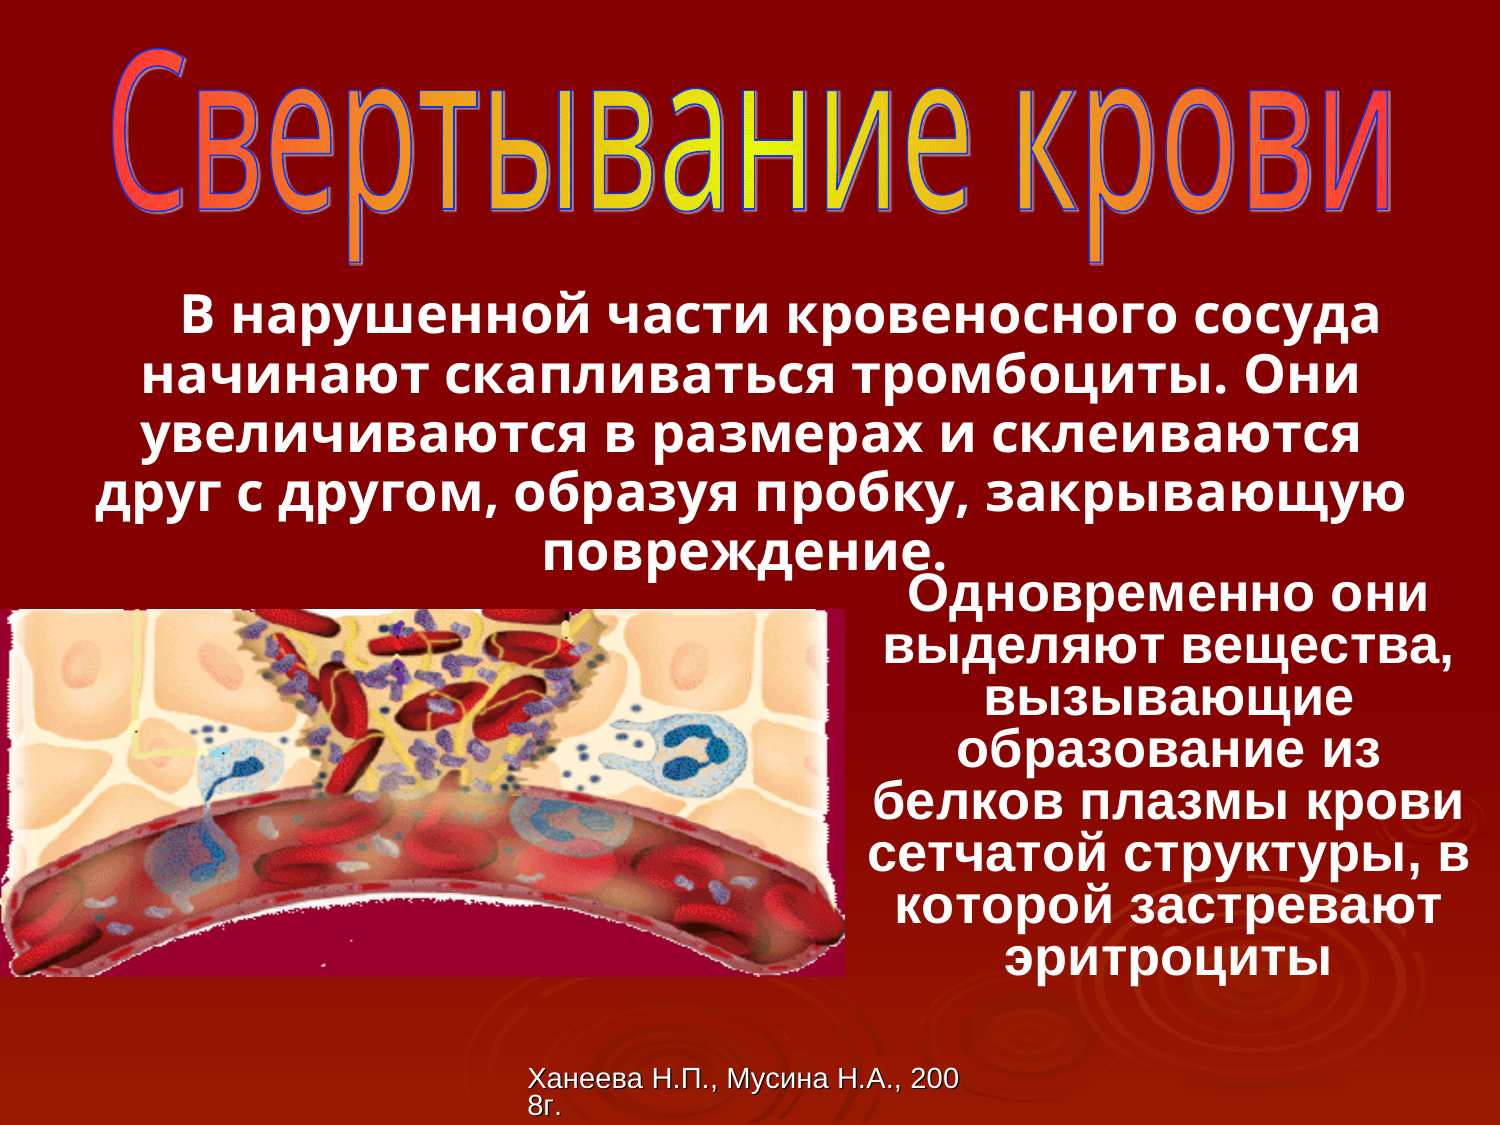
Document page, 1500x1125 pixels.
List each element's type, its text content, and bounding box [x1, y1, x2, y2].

text_box Свертывание крови [1325, 90, 1388, 210]
text_box Свертывание крови [490, 90, 548, 210]
text_box Свертывание крови [348, 88, 412, 263]
text_box Свертывание крови [1019, 90, 1077, 210]
text_box Свертывание крови [1166, 88, 1232, 212]
text_box Свертывание крови [907, 88, 968, 212]
text_box Свертывание крови [112, 48, 184, 212]
text_box Свертывание крови [742, 90, 805, 210]
text_box Свертывание крови [593, 90, 653, 210]
picture [0, 609, 838, 977]
text_box Одновременно они выделяют вещества, вызывающие образование из белков плазмы крови сетчатой структуры, в которой застревают эритроциты [838, 562, 1500, 994]
text_box Свертывание крови [1089, 88, 1152, 263]
text_box Свертывание крови [663, 88, 721, 212]
text_box Свертывание крови [198, 90, 258, 210]
text_box Свертывание крови [419, 90, 477, 210]
list В нарушенной части кровеносного сосуда начинают скапливаться тромбоциты. Они увеличиваются в размерах и склеиваются друг с другом, образуя пробку, закрывающую повреждение. [76, 278, 1427, 575]
text_box Свертывание крови [826, 90, 889, 210]
text_box Свертывание крови [559, 90, 571, 210]
text_box Свертывание крови [270, 88, 331, 212]
text_box Свертывание крови [1249, 90, 1309, 210]
